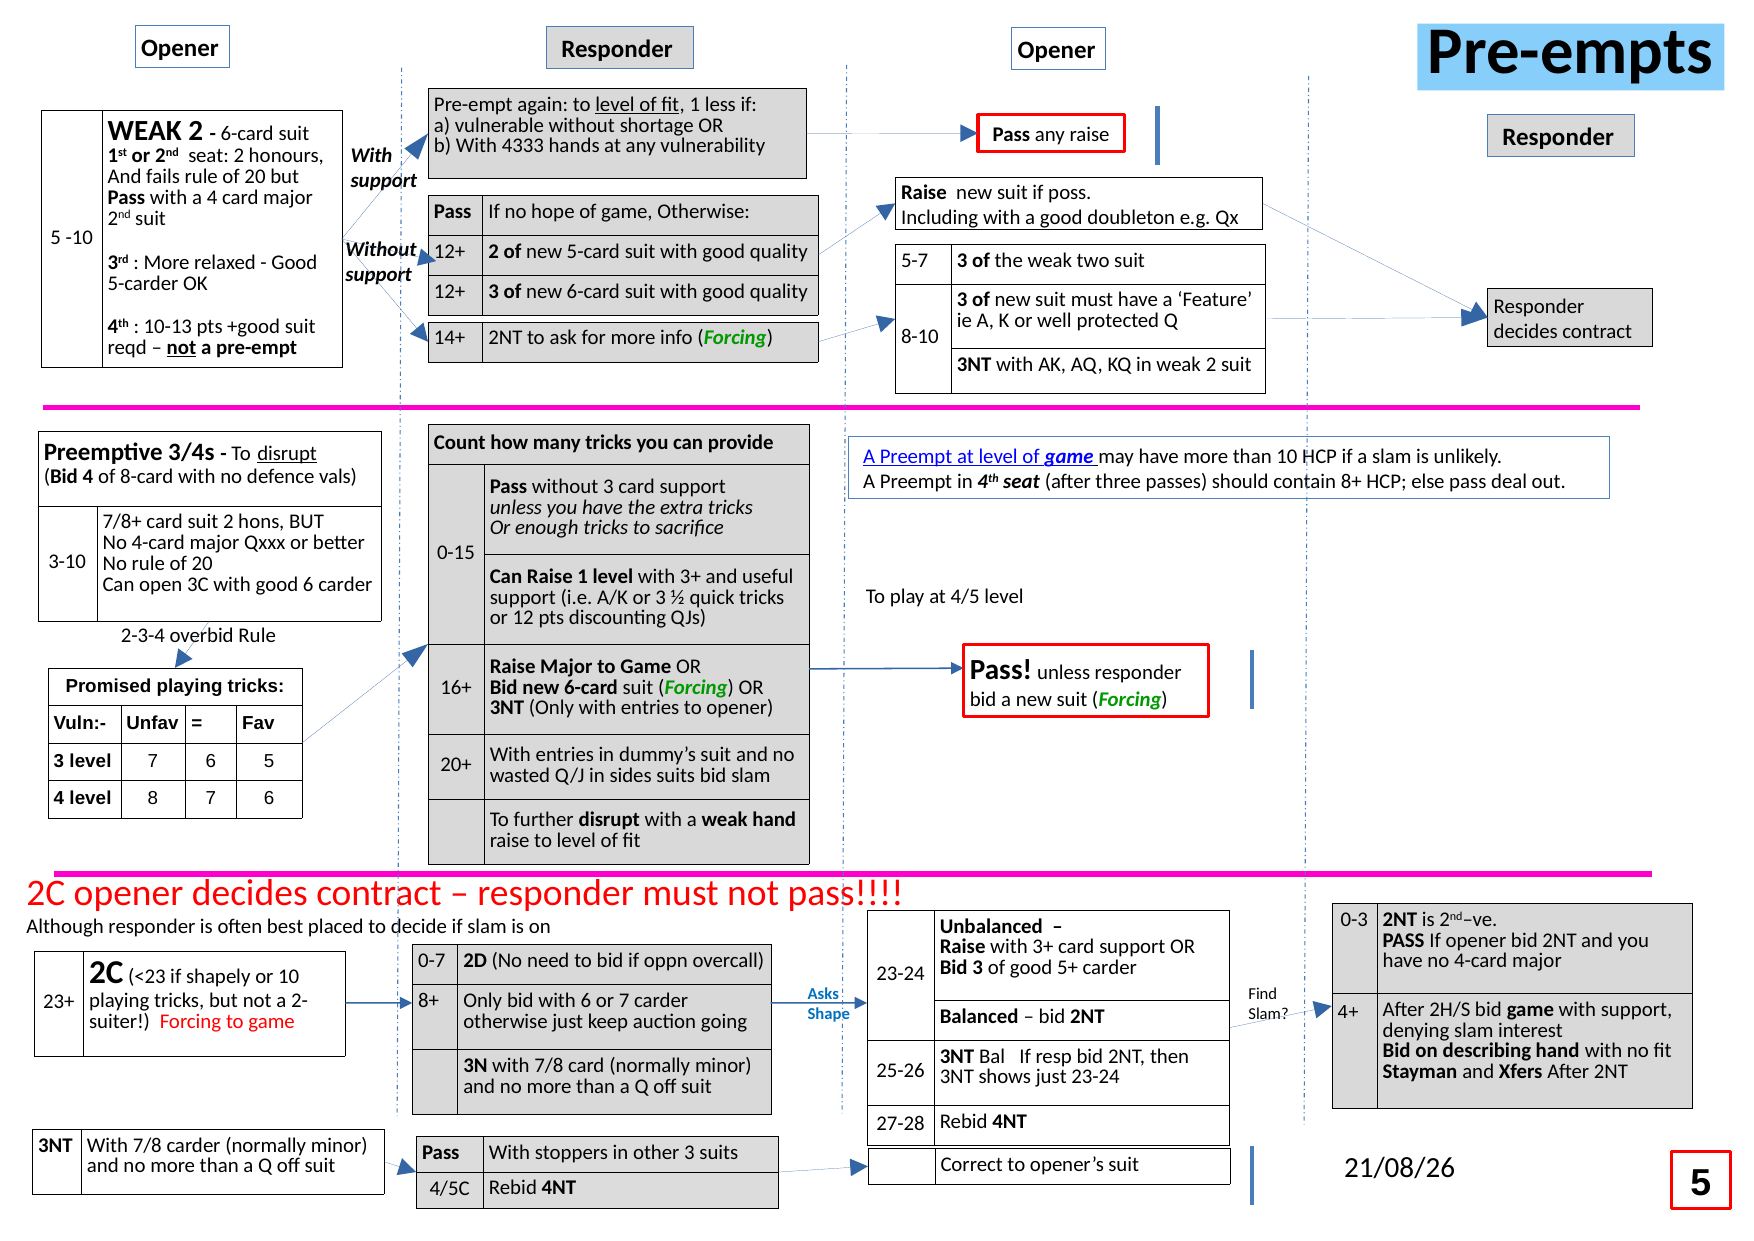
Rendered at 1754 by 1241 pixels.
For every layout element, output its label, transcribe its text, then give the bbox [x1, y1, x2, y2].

table_header Pass [417, 1137, 483, 1172]
table_cell Raise Major to Game OR Bid new 6-card suit (Forcing) OR 3NT (Only with entries to opener) [485, 645, 809, 734]
table_cell Can Raise 1 level with 3+ and useful support (i.e. A/K or 3 ½ quick tricks or 12 pts discounting QJs) [485, 555, 809, 644]
text_box Responder [546, 26, 694, 69]
table_header 2NT to ask for more info (Forcing) [483, 323, 818, 362]
table_cell 7 [186, 781, 236, 818]
table_cell 27-28 [868, 1106, 934, 1145]
table_cell 7/8+ card suit 2 hons, BUT No 4-card major Qxxx or better No rule of 20 Can open 3C with good 6 carder [98, 507, 381, 621]
table_cell 8+ [413, 985, 457, 1049]
table_cell 3 of new 6-card suit with good quality [483, 276, 818, 315]
table_cell Vuln:- [49, 706, 121, 743]
text_box Responder decides contract [1487, 288, 1653, 347]
text_box Pass any raise [978, 114, 1125, 152]
text_box With support [377, 137, 433, 198]
table_cell Unfav [122, 706, 185, 743]
table_cell 6 [237, 781, 302, 818]
text_box Pre-empts [1417, 23, 1725, 91]
table_cell 3-10 [39, 507, 97, 621]
table_cell 6 [186, 744, 236, 780]
table_cell After 2H/S bid game with support, denying slam interest Bid on describing hand with no fit Stayman and Xfers After 2NT [1378, 994, 1692, 1108]
table_header 0-3 [1333, 904, 1377, 993]
table_cell 8-10 [896, 285, 951, 393]
text_box Responder [1487, 114, 1635, 157]
table_cell [413, 1050, 457, 1114]
text_box 25/07/23 [1334, 1155, 1465, 1211]
table_cell Rebid 4NT [484, 1173, 778, 1208]
text_box 2-3-4 overbid Rule [106, 614, 357, 655]
table_header Pre-empt again: to level of fit, 1 less if: a) vulnerable without shortage OR b) With 4333 hands at any vulnerability [429, 89, 806, 178]
table_cell 4/5C [417, 1173, 483, 1208]
table_header WEAK 2 - 6-card suit 1st or 2nd seat: 2 honours, And fails rule of 20 but Pass with a 4 card major 2nd suit 3rd : More relaxed - Good 5-carder OK 4th : 10-13 pts +good suit reqd – not a pre-empt [103, 111, 342, 367]
table_header 23+ [35, 952, 83, 1056]
table_cell 3 level [49, 744, 121, 780]
table_header 23-24 [868, 911, 934, 1040]
table_cell 8 [122, 781, 185, 818]
table_cell 4+ [1333, 994, 1377, 1108]
table_cell 20+ [429, 735, 484, 799]
table_cell 3 of new suit must have a ‘Feature’ ie A, K or well protected Q [952, 285, 1265, 348]
table_cell 3N with 7/8 card (normally minor) and no more than a Q off suit [458, 1050, 771, 1114]
table_header With 7/8 carder (normally minor) and no more than a Q off suit [82, 1130, 384, 1194]
table_header Pass [429, 196, 482, 235]
text_box To play at 4/5 level [865, 588, 1024, 610]
table_header Count how many tricks you can provide [429, 425, 809, 464]
table_cell 16+ [429, 645, 484, 734]
table_cell 4 level [49, 781, 121, 818]
table_cell Rebid 4NT [935, 1106, 1229, 1145]
text_box Opener [135, 25, 230, 68]
table_header If no hope of game, Otherwise: [483, 196, 818, 235]
table_cell With entries in dummy’s suit and no wasted Q/J in sides suits bid slam [485, 735, 809, 799]
table_header 2NT is 2nd–ve. PASS If opener bid 2NT and you have no 4-card major [1378, 904, 1692, 993]
table_cell [429, 800, 484, 860]
table_cell 12+ [437, 236, 482, 275]
table_cell Pass without 3 card support unless you have the extra tricks Or enough tricks to sacrifice [485, 465, 809, 554]
table_cell 3NT Bal If resp bid 2NT, then 3NT shows just 23-24 [935, 1041, 1229, 1105]
table_cell Only bid with 6 or 7 carder otherwise just keep auction going [458, 985, 771, 1049]
text_box Asks Shape [792, 977, 865, 1002]
table_header With stoppers in other 3 suits [484, 1137, 778, 1172]
text_box Find Slam? [1233, 1013, 1304, 1029]
table_header 2D (No need to bid if oppn overcall) [458, 946, 771, 984]
table_cell 5 [237, 744, 302, 780]
text_box A Preempt at level of game may have more than 10 HCP if a slam is unlikely. A Preempt in 4th seat (after three passes) should contain 8+ HCP; else pass deal out. [848, 436, 1610, 499]
table_header 14+ [429, 323, 482, 362]
table_cell Balanced – bid 2NT [935, 1001, 1229, 1040]
text_box With support [335, 135, 424, 198]
table_header 5 -10 [42, 111, 102, 367]
table_header 3 of the weak two suit [952, 245, 1265, 284]
table_cell = [186, 706, 236, 743]
table_header Correct to opener’s suit [936, 1149, 1230, 1184]
text_box Without support [330, 230, 386, 293]
text_box Raise new suit if poss. Including with a good doubleton e.g. Qx [895, 177, 1263, 230]
table_cell 25-26 [868, 1041, 934, 1105]
text_box Find Slam? [1233, 977, 1304, 1026]
table_header 3NT [33, 1130, 81, 1194]
table_cell 0-15 [429, 465, 484, 644]
table_cell Fav [237, 706, 302, 743]
text_box Asks Shape [792, 1004, 865, 1029]
text_box Without support [358, 245, 437, 293]
table_header Unbalanced – Raise with 3+ card support OR Bid 3 of good 5+ carder [935, 911, 1229, 1000]
table_header Preemptive 3/4s - To disrupt (Bid 4 of 8-card with no defence vals) [39, 432, 381, 506]
text_box Without support [343, 230, 437, 260]
text_box Opener [1011, 27, 1106, 70]
table_cell 7 [122, 744, 185, 780]
table_header 5-7 [896, 245, 951, 284]
table_header 0-7 [413, 946, 457, 984]
table_header [869, 1149, 935, 1184]
table_cell 12+ [429, 276, 482, 315]
text_box 5 [1671, 1151, 1731, 1209]
table_header 2C (<23 if shapely or 10 playing tricks, but not a 2-suiter!) Forcing to game [84, 952, 345, 1056]
text_box 2C opener decides contract – responder must not pass!!!! Although responder is often best placed to decide if slam is on [11, 860, 920, 946]
table_cell To further disrupt with a weak hand raise to level of fit [485, 800, 809, 860]
table_header Promised playing tricks: [49, 669, 302, 705]
table_cell 3NT with AK, AQ, KQ in weak 2 suit [952, 349, 1265, 393]
text_box Pass! unless responder bid a new suit (Forcing) [963, 644, 1209, 717]
table_cell 2 of new 5-card suit with good quality [483, 236, 818, 275]
